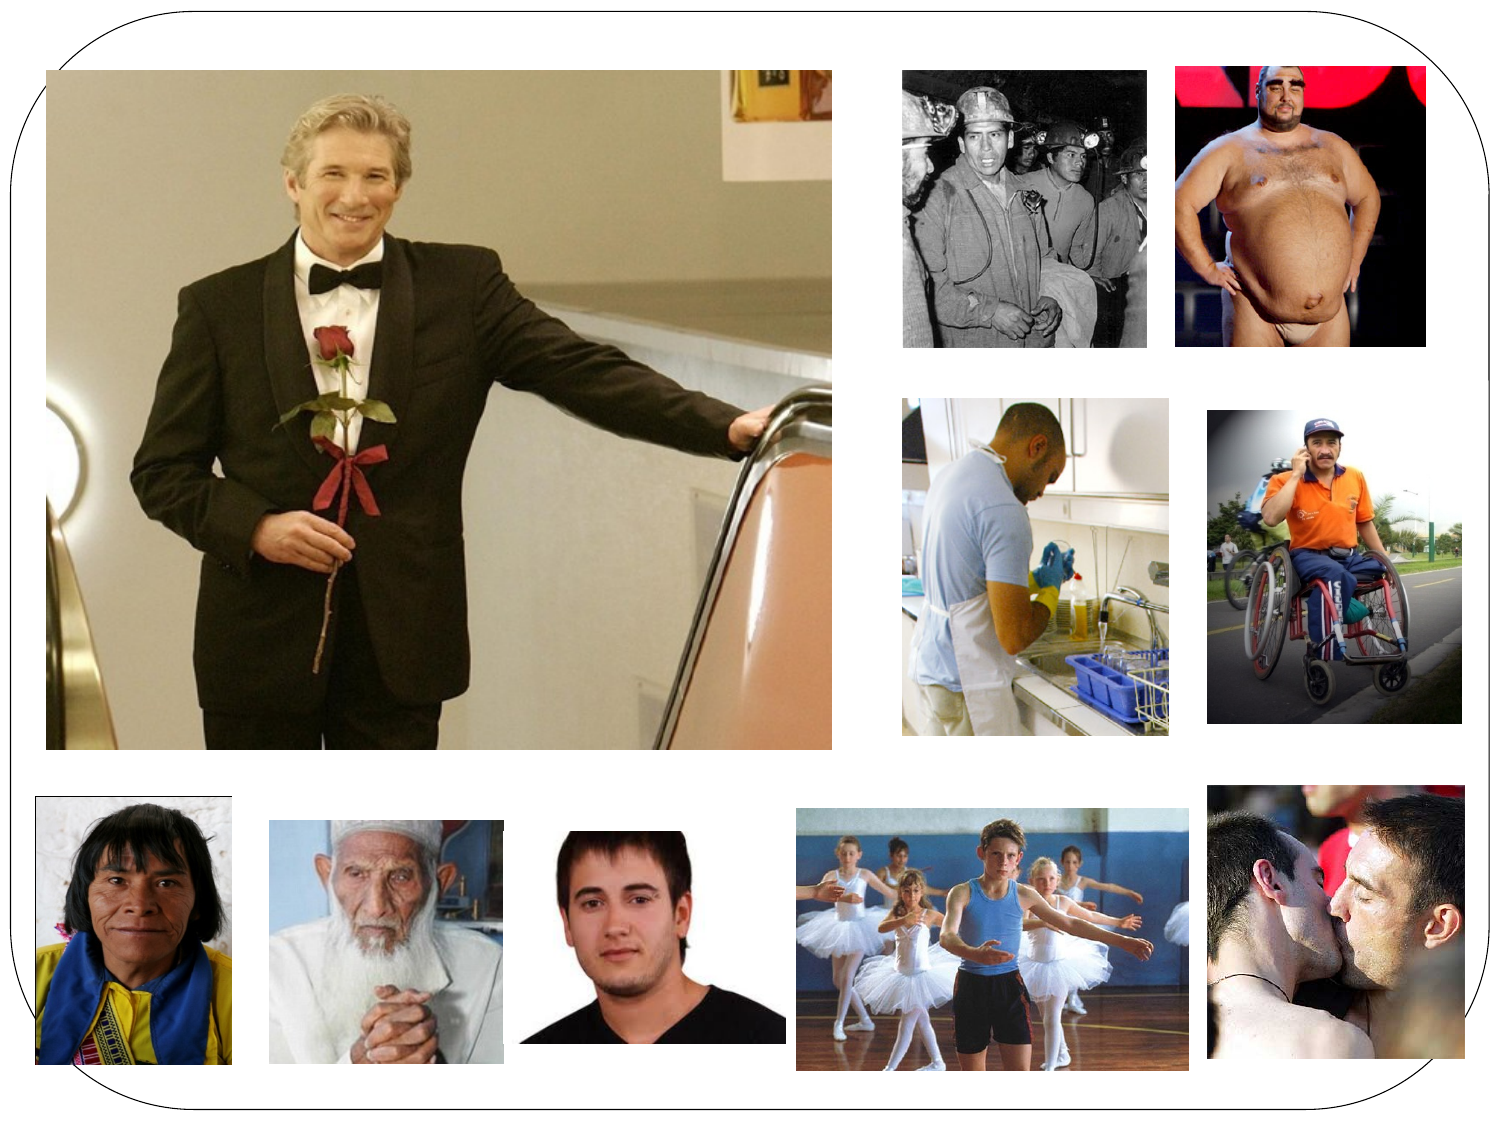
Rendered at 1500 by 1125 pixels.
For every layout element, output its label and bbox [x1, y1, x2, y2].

picture [902, 398, 1169, 736]
picture [902, 70, 1147, 348]
picture [1207, 410, 1462, 724]
picture [269, 820, 786, 1064]
picture [1175, 66, 1426, 347]
picture [796, 808, 1189, 1071]
picture [35, 796, 232, 1065]
picture [46, 70, 832, 750]
picture [1207, 785, 1465, 1059]
